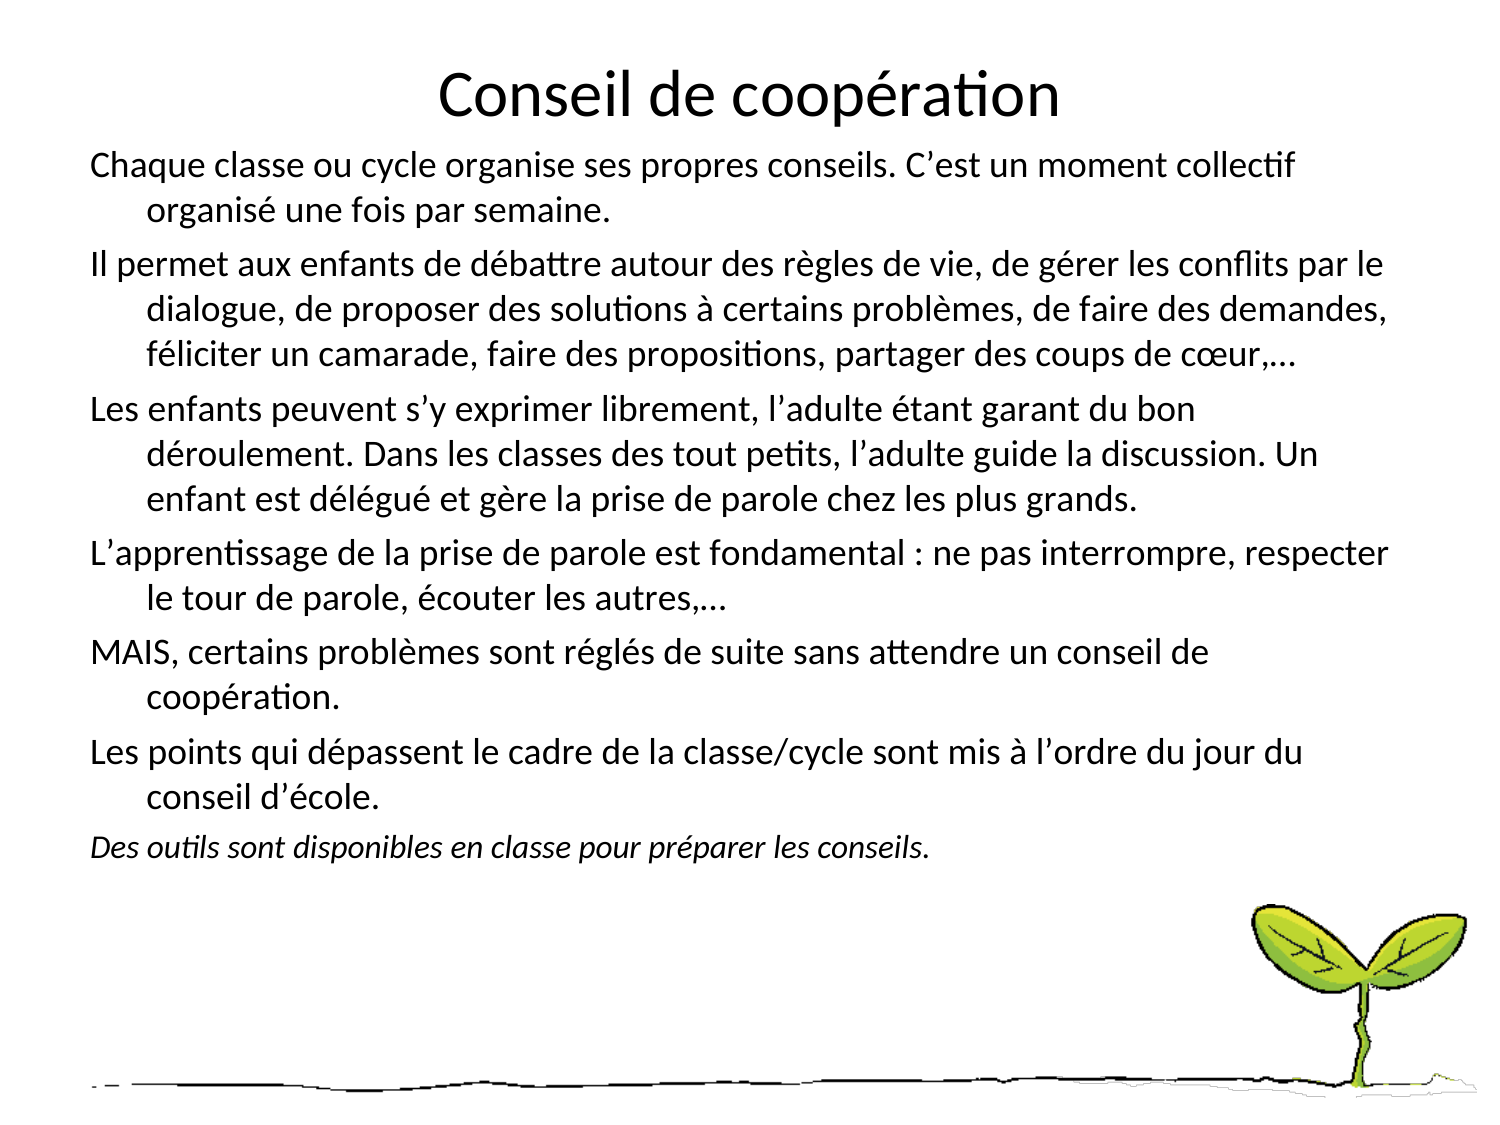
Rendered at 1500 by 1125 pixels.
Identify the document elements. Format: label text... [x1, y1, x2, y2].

picture [88, 904, 1477, 1098]
list Conseil de coopération Chaque classe ou cycle organise ses propres conseils. C’est un moment collectif organisé une fois par semaine. Il permet aux enfants de débattre autour des règles de vie, de gérer les conflits par le dialogue, de proposer des solutions à certains problèmes, de faire des demandes, féliciter un camarade, faire des propositions, partager des coups de cœur,… Les enfants peuvent s’y exprimer librement, l’adulte étant garant du bon déroulement. Dans les classes des tout petits, l’adulte guide la discussion. Un enfant est délégué et gère la prise de parole chez les plus grands. L’apprentissage de la prise de parole est fondamental : ne pas interrompre, respecter le tour de parole, écouter les autres,… MAIS, certains problèmes sont réglés de suite sans attendre un conseil de coopération. Les points qui dépassent le cadre de la classe/cycle sont mis à l’ordre du jour du conseil d’école. Des outils sont disponibles en classe pour préparer les conseils. [75, 42, 1426, 1005]
